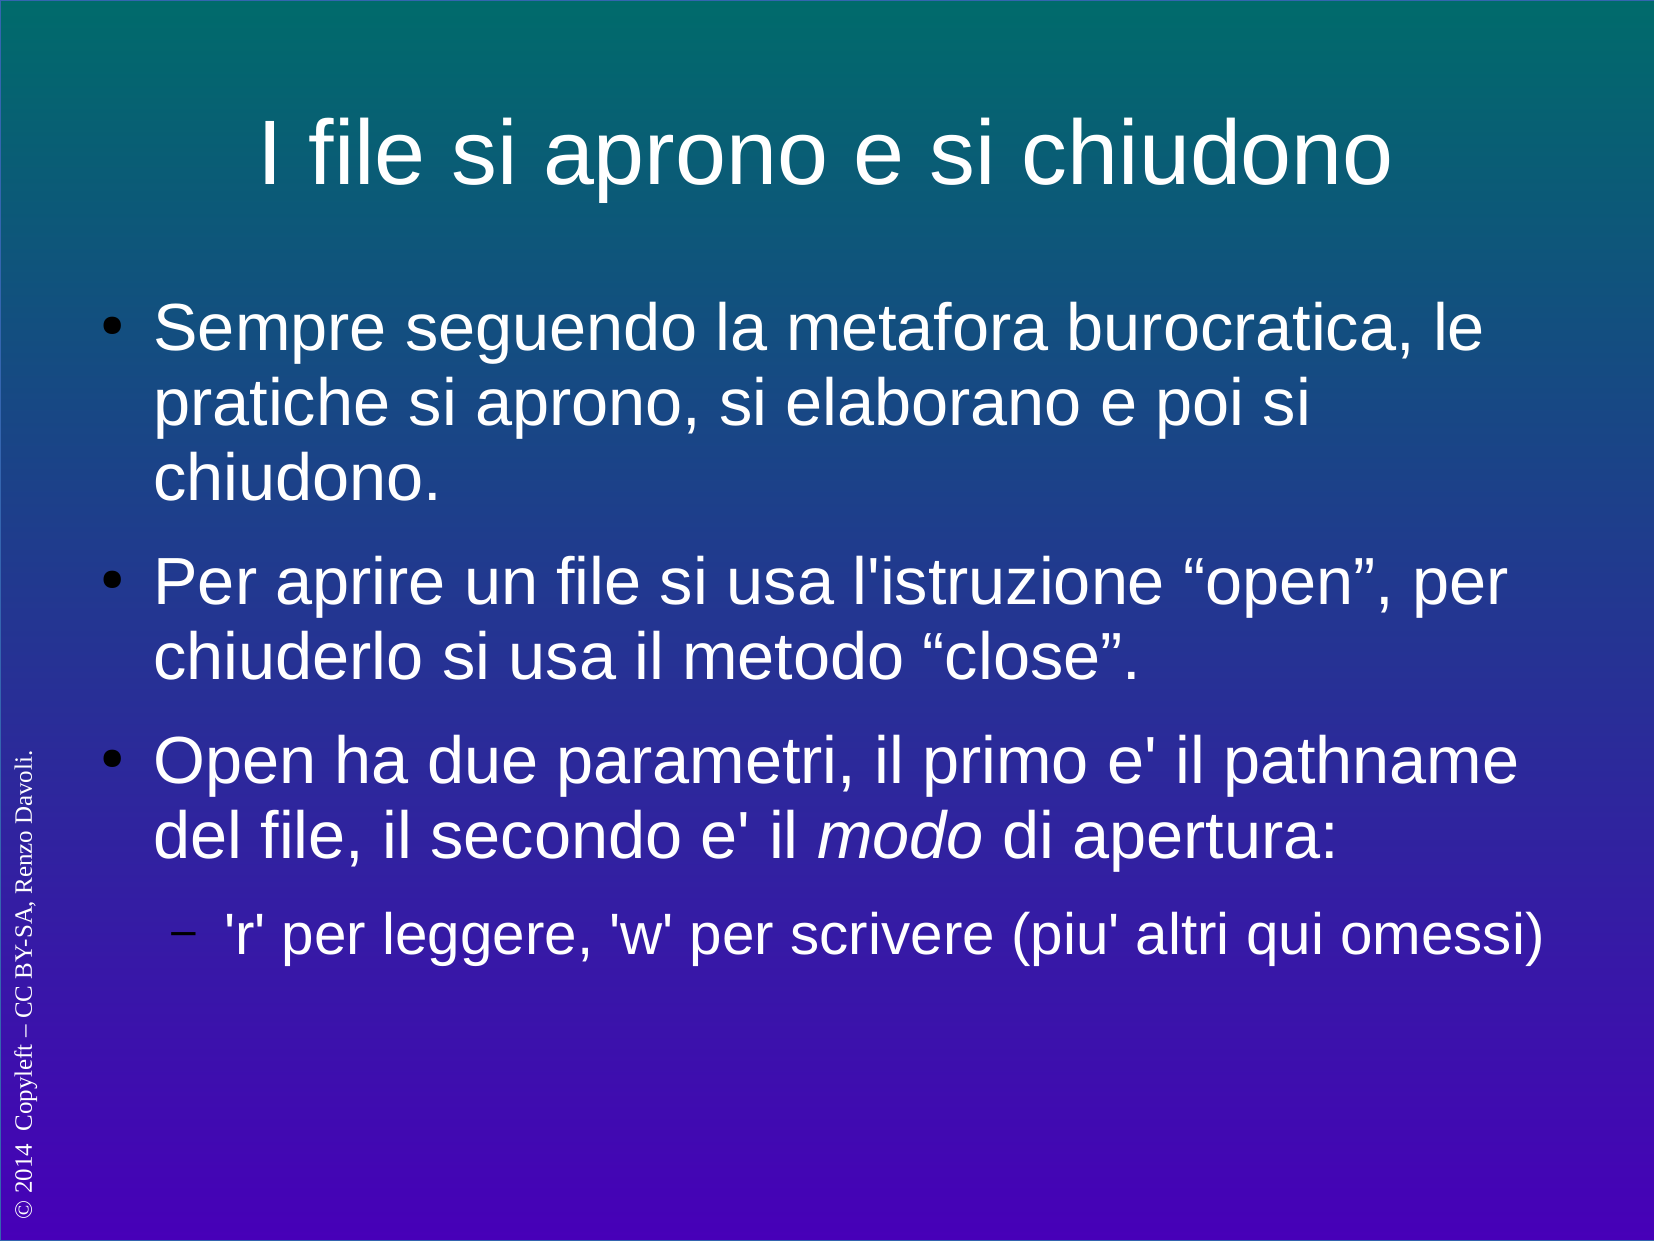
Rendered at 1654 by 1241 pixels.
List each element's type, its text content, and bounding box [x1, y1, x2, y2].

list Sempre seguendo la metafora burocratica, le pratiche si aprono, si elaborano e poi si chiudono. Per aprire un file si usa l'istruzione “open”, per chiuderlo si usa il metodo “close”. Open ha due parametri, il primo e' il pathname del file, il secondo e' il modo di apertura: 'r' per leggere, 'w' per scrivere (piu' altri qui omessi) [82, 290, 1571, 1010]
title I file si aprono e si chiudono [82, 49, 1571, 257]
